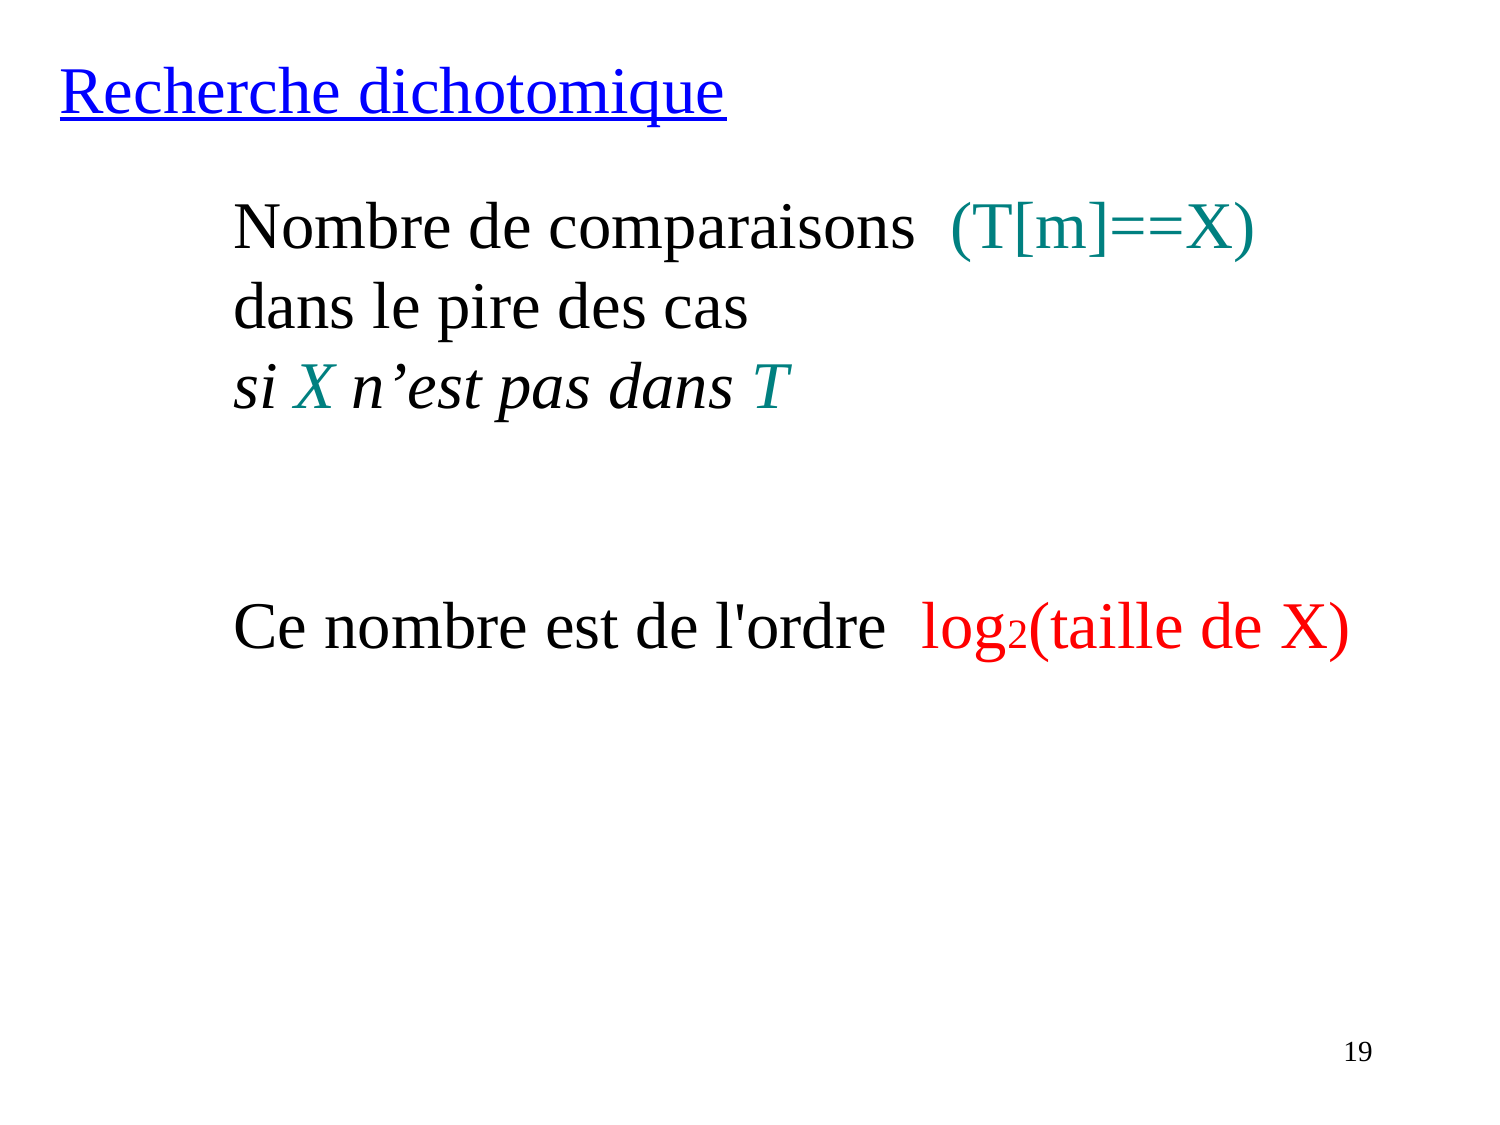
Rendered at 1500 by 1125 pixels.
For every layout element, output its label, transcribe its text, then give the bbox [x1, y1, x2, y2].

text_box Recherche dichotomique [43, 37, 1056, 136]
text_box Nombre de comparaisons (T[m]==X) dans le pire des cas si X n’est pas dans T Ce nombre est de l'ordre log2(taille de X) [218, 174, 1367, 670]
